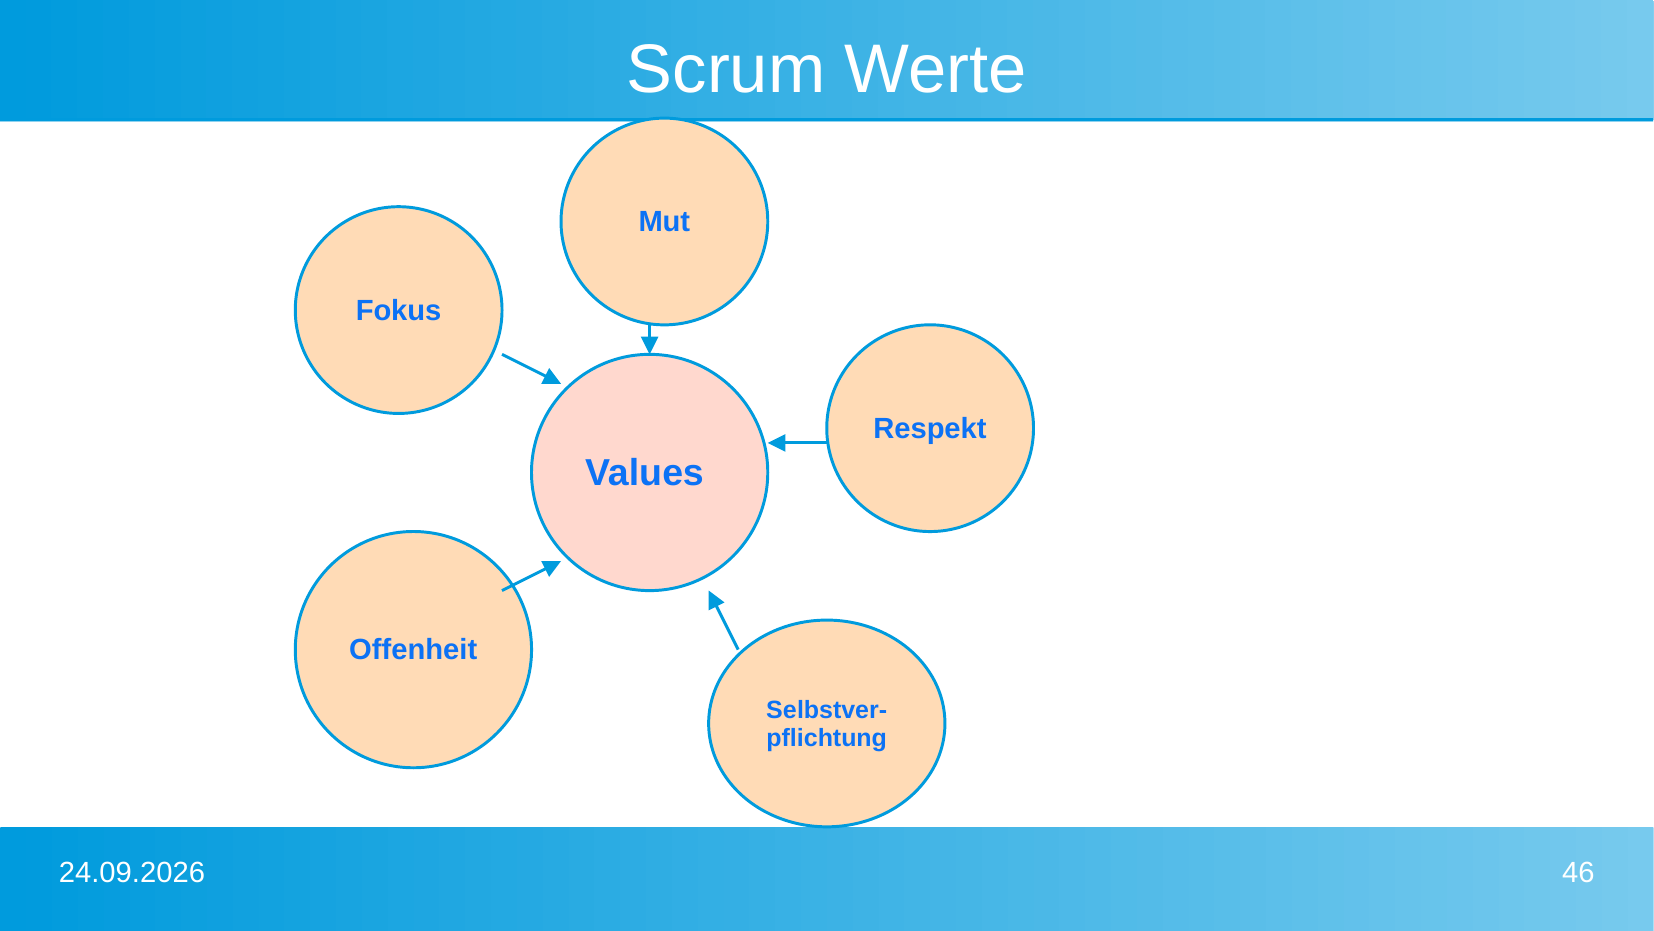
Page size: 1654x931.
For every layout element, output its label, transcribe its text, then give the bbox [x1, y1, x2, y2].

text_box Mut [561, 118, 768, 325]
text_box Selbstver-pflichtung [708, 620, 945, 827]
text_box Offenheit [295, 531, 532, 768]
text_box Fokus [295, 206, 503, 414]
text_box Respekt [826, 324, 1034, 532]
text_box Values [531, 354, 768, 591]
title Scrum Werte [59, 29, 1595, 108]
